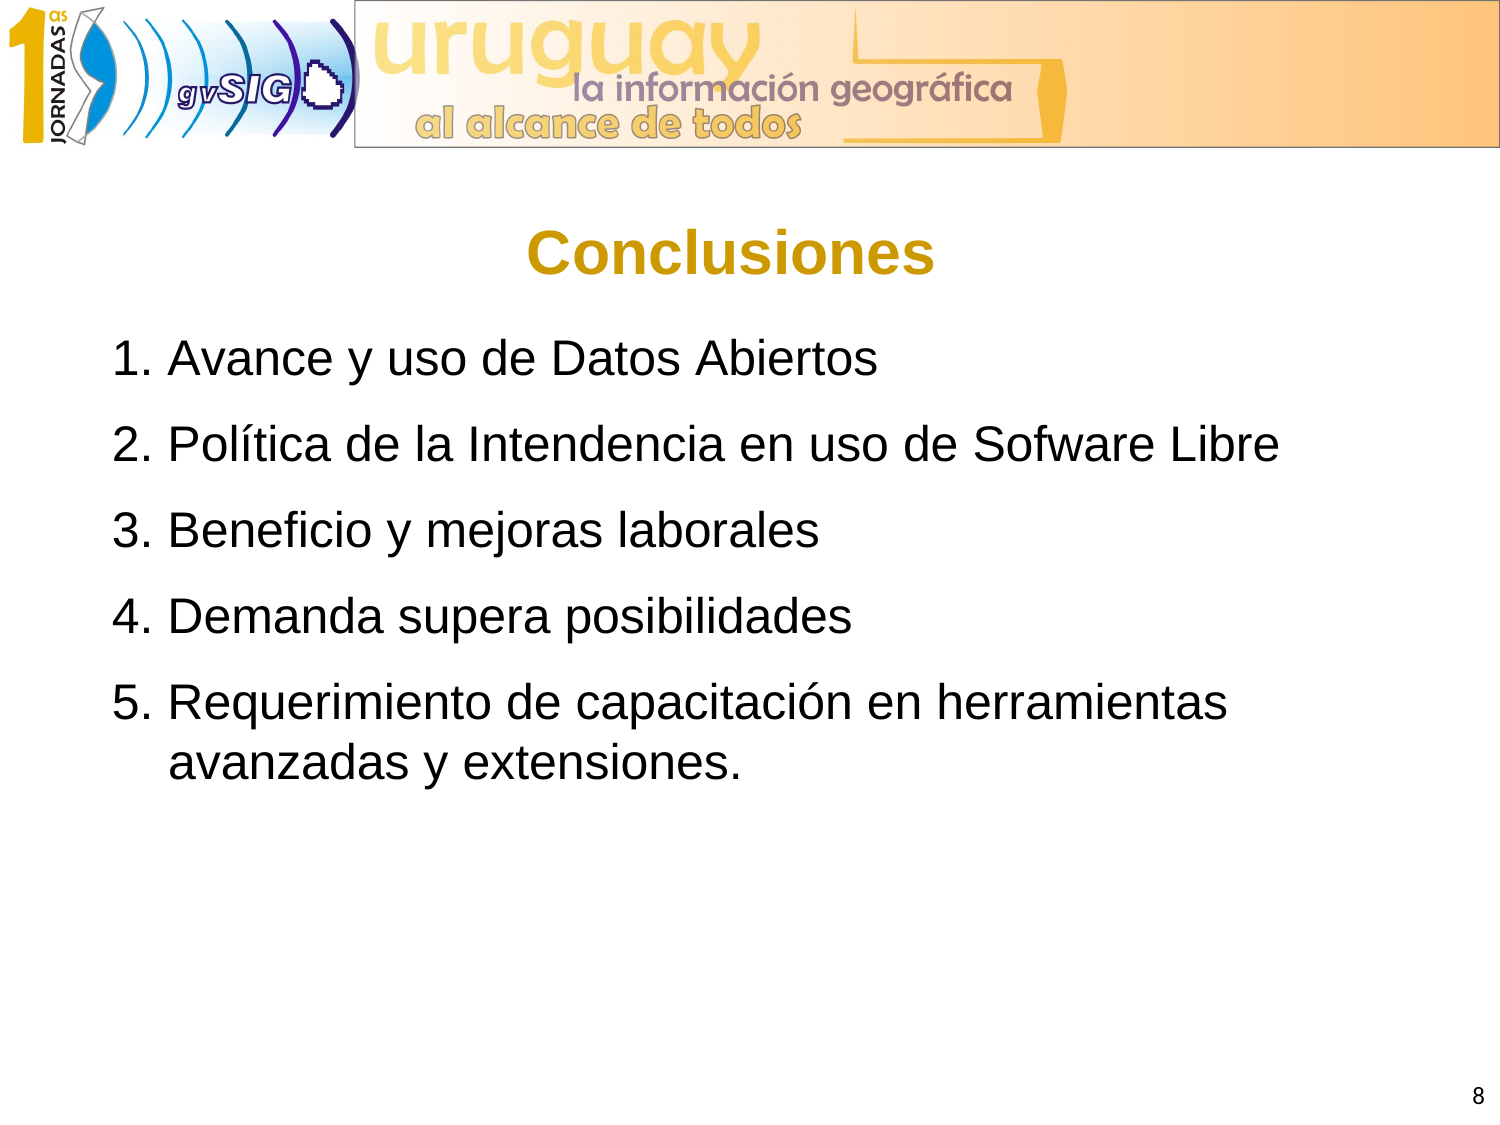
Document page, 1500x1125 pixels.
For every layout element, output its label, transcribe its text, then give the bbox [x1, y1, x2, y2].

text_box <número> [1149, 1065, 1500, 1125]
text_box Conclusiones [76, 172, 1427, 326]
list Avance y uso de Datos Abiertos Política de la Intendencia en uso de Sofware Libre Beneficio y mejoras laborales Demanda supera posibilidades Requerimiento de capacitación en herramientas avanzadas y extensiones. [96, 317, 1447, 1063]
picture [0, 5, 1071, 148]
